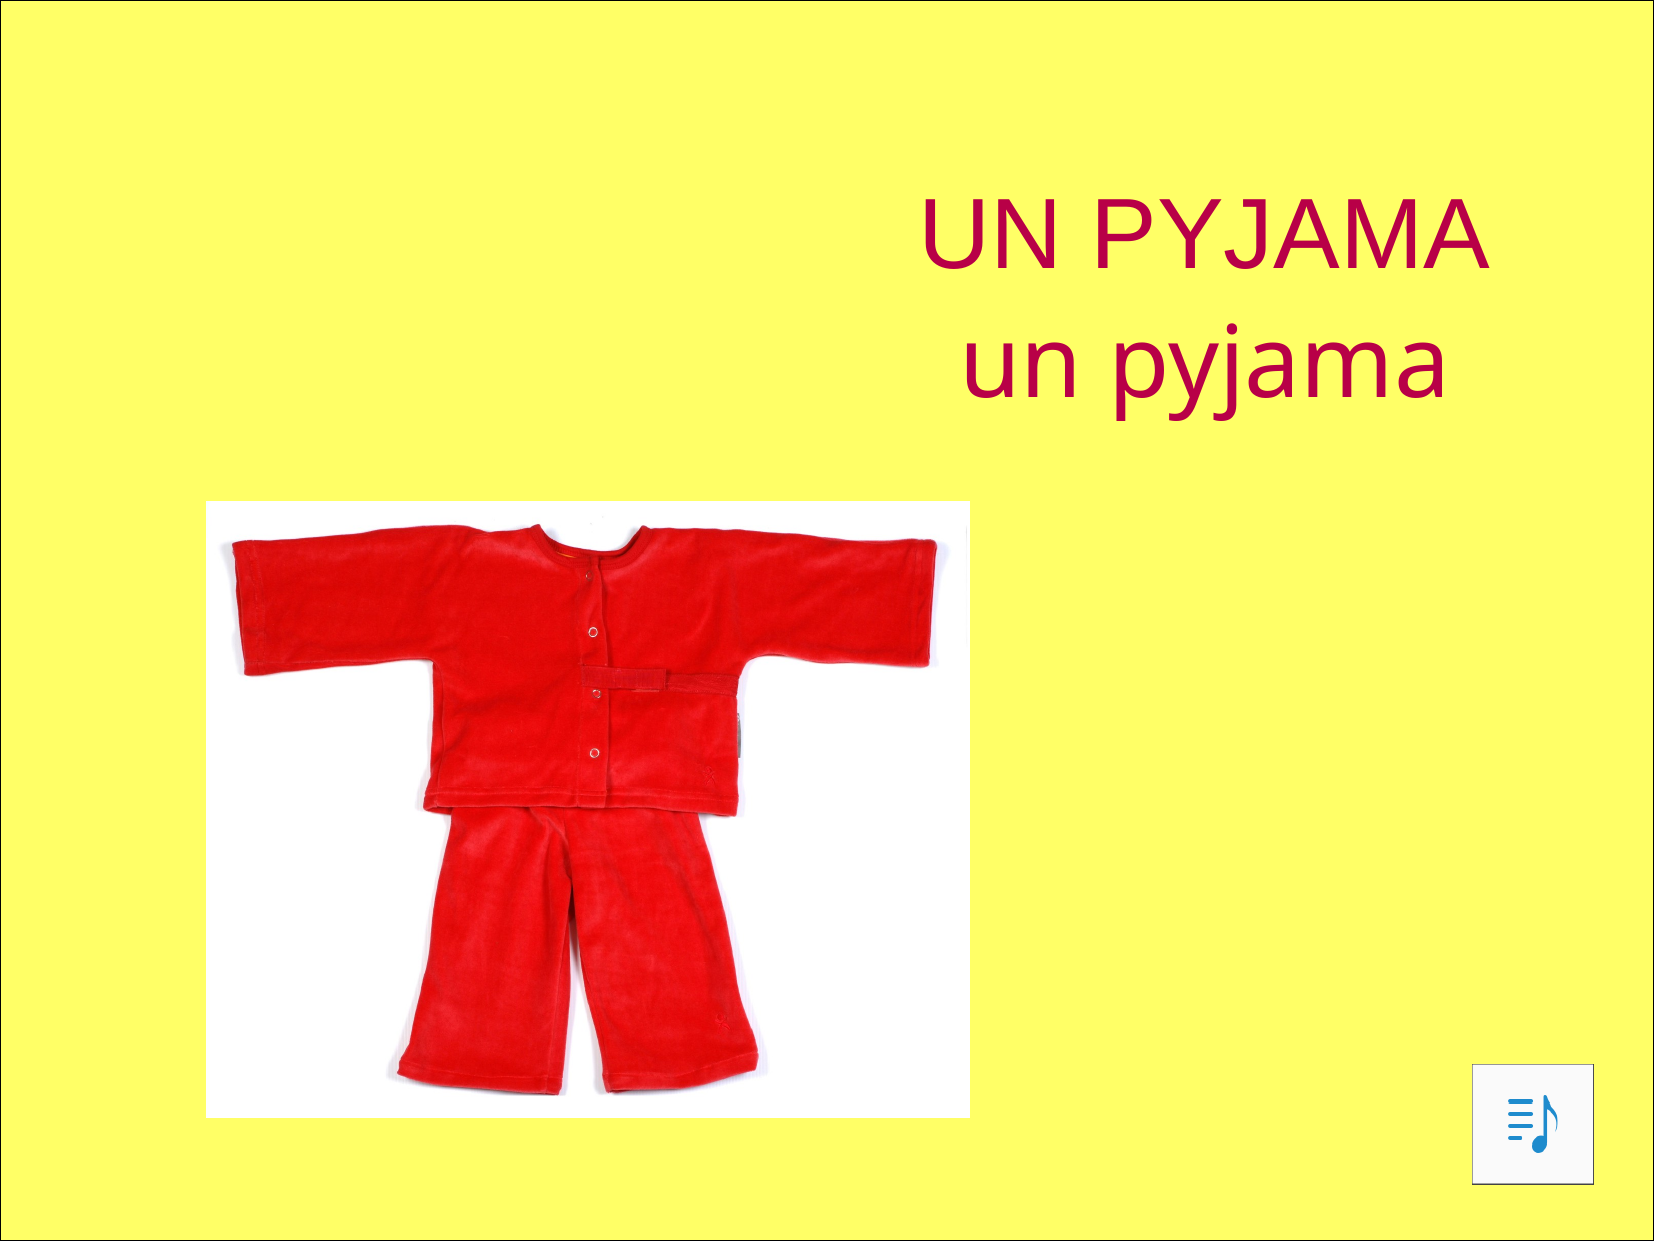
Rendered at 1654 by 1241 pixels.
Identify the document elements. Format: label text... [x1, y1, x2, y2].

text_box UN PYJAMA un pyjama [903, 170, 1506, 473]
text_box [0, 0, 1654, 1241]
picture [206, 501, 970, 1118]
